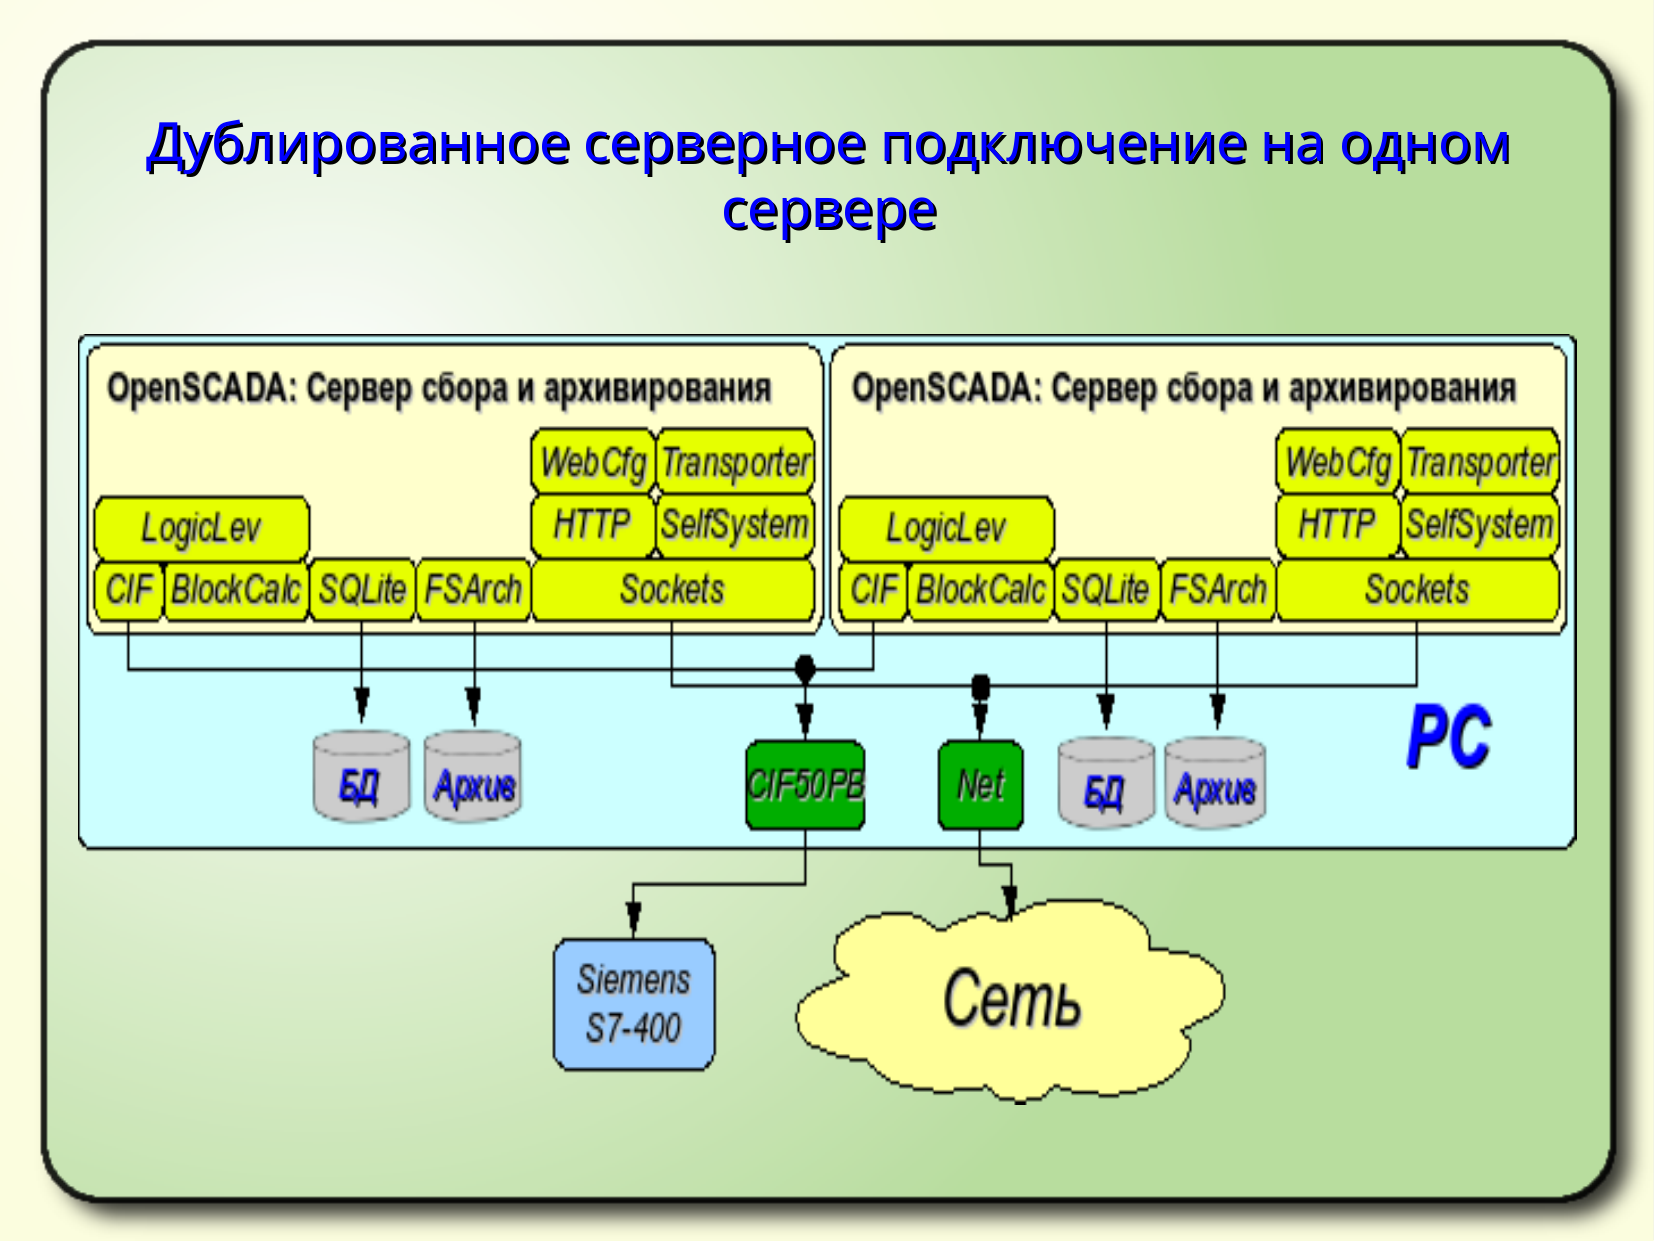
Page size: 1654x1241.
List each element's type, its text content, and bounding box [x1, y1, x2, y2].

picture [0, 0, 1654, 1241]
title Дублированное серверное подключение на одном сервере [123, 96, 1536, 249]
